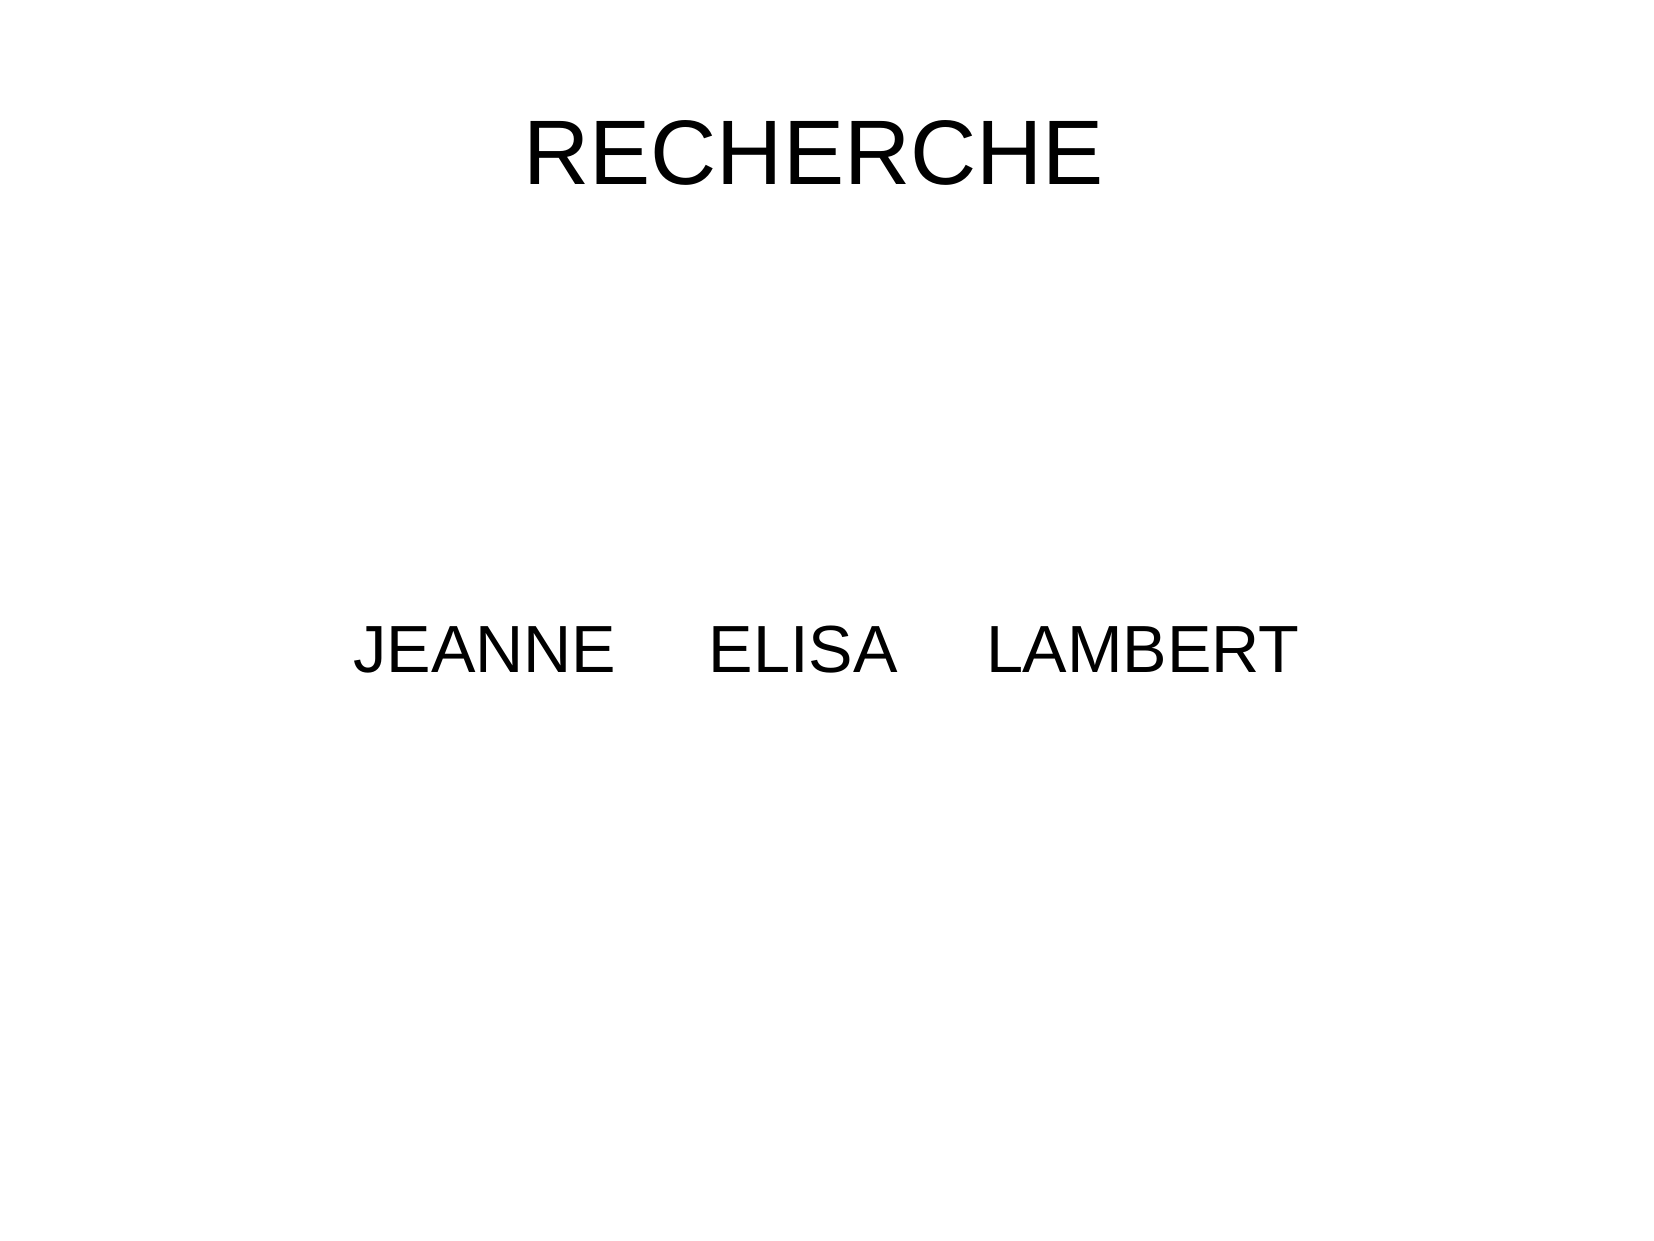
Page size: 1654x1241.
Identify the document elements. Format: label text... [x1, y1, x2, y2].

subtitle JEANNE ELISA LAMBERT [82, 290, 1571, 1010]
title RECHERCHE [82, 49, 1571, 257]
